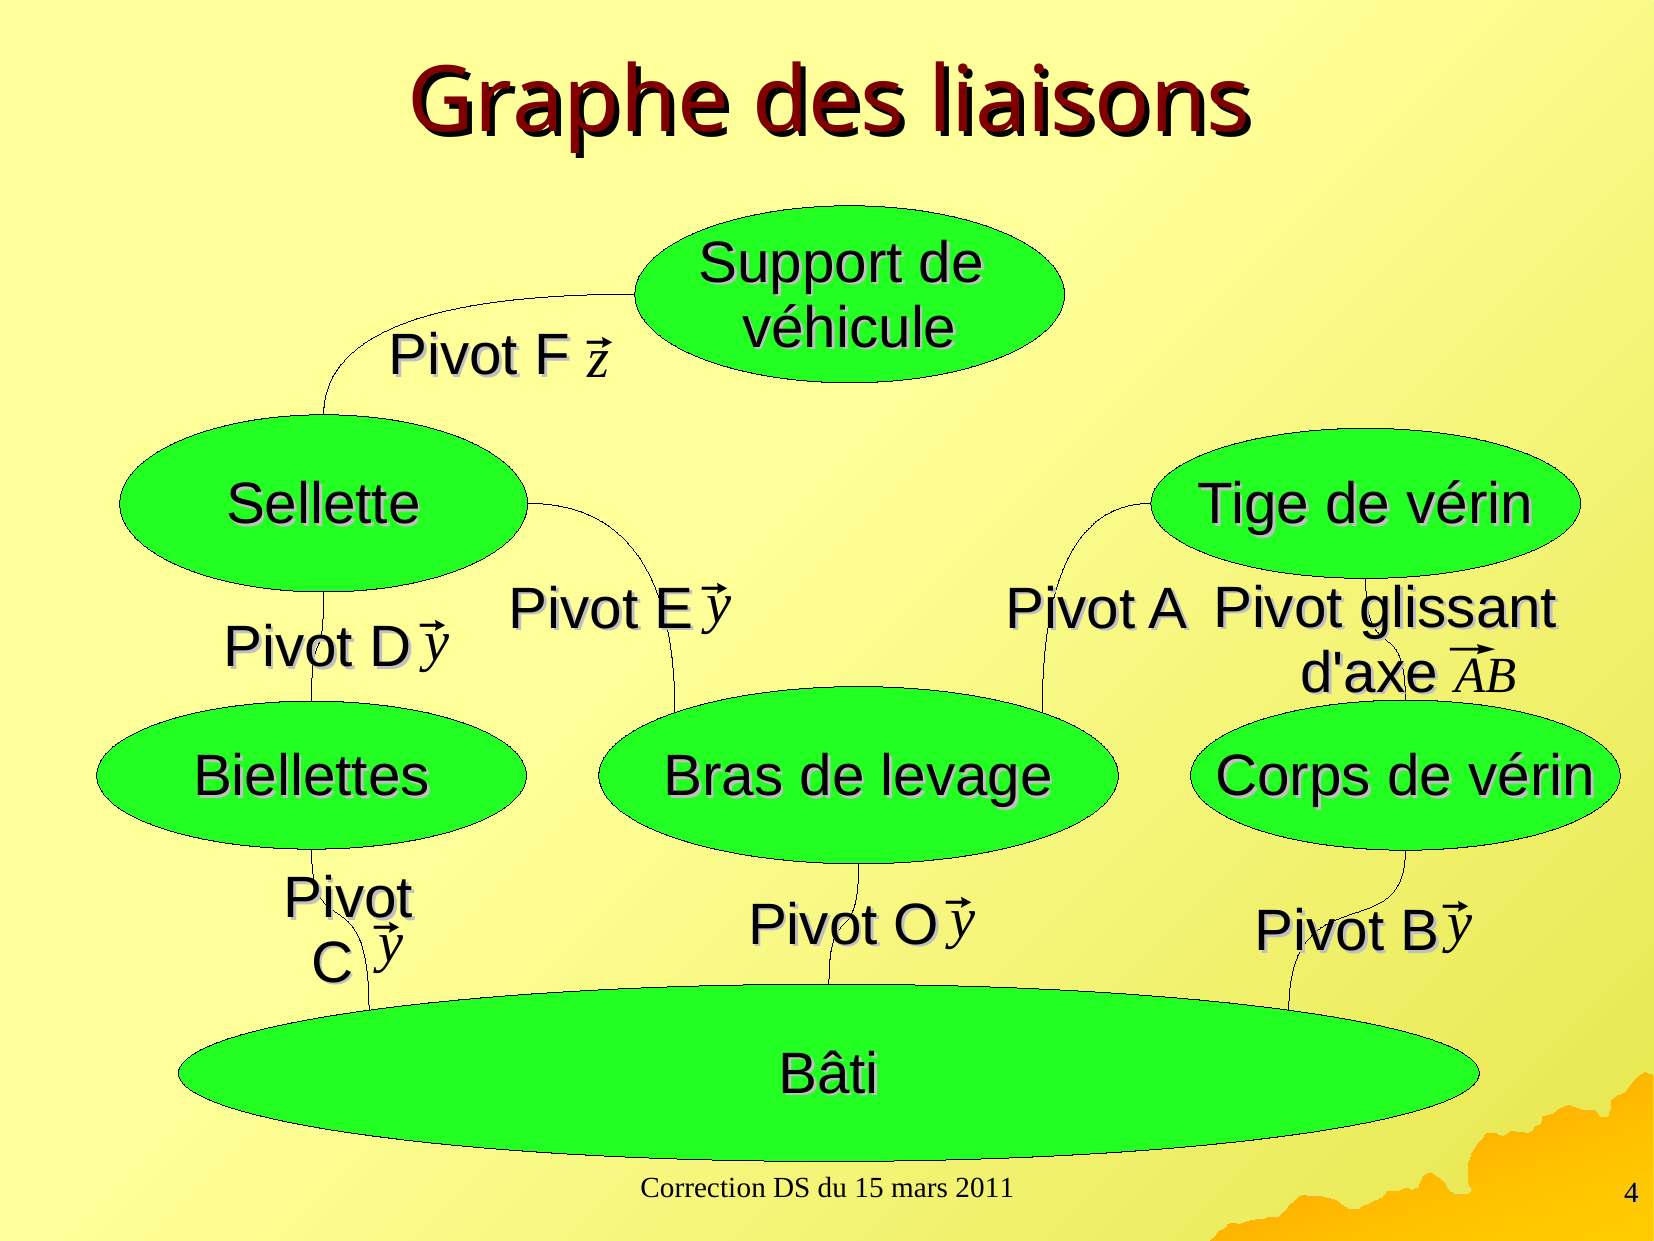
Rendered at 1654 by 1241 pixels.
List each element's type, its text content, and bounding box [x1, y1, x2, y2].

chart [356, 912, 417, 977]
text_box Sellette [119, 414, 528, 592]
text_box Tige de vérin [1150, 428, 1581, 579]
chart [1432, 642, 1528, 706]
chart [403, 610, 463, 676]
chart [685, 573, 745, 638]
text_box Corps de vérin [1190, 700, 1621, 851]
text_box Bâti [178, 984, 1480, 1162]
text_box Bras de levage [598, 686, 1119, 864]
chart [570, 327, 627, 393]
chart [1426, 891, 1486, 957]
text_box Biellettes [96, 701, 527, 850]
chart [929, 887, 989, 953]
title Graphe des liaisons [85, 0, 1574, 193]
text_box Support de véhicule [634, 205, 1065, 383]
